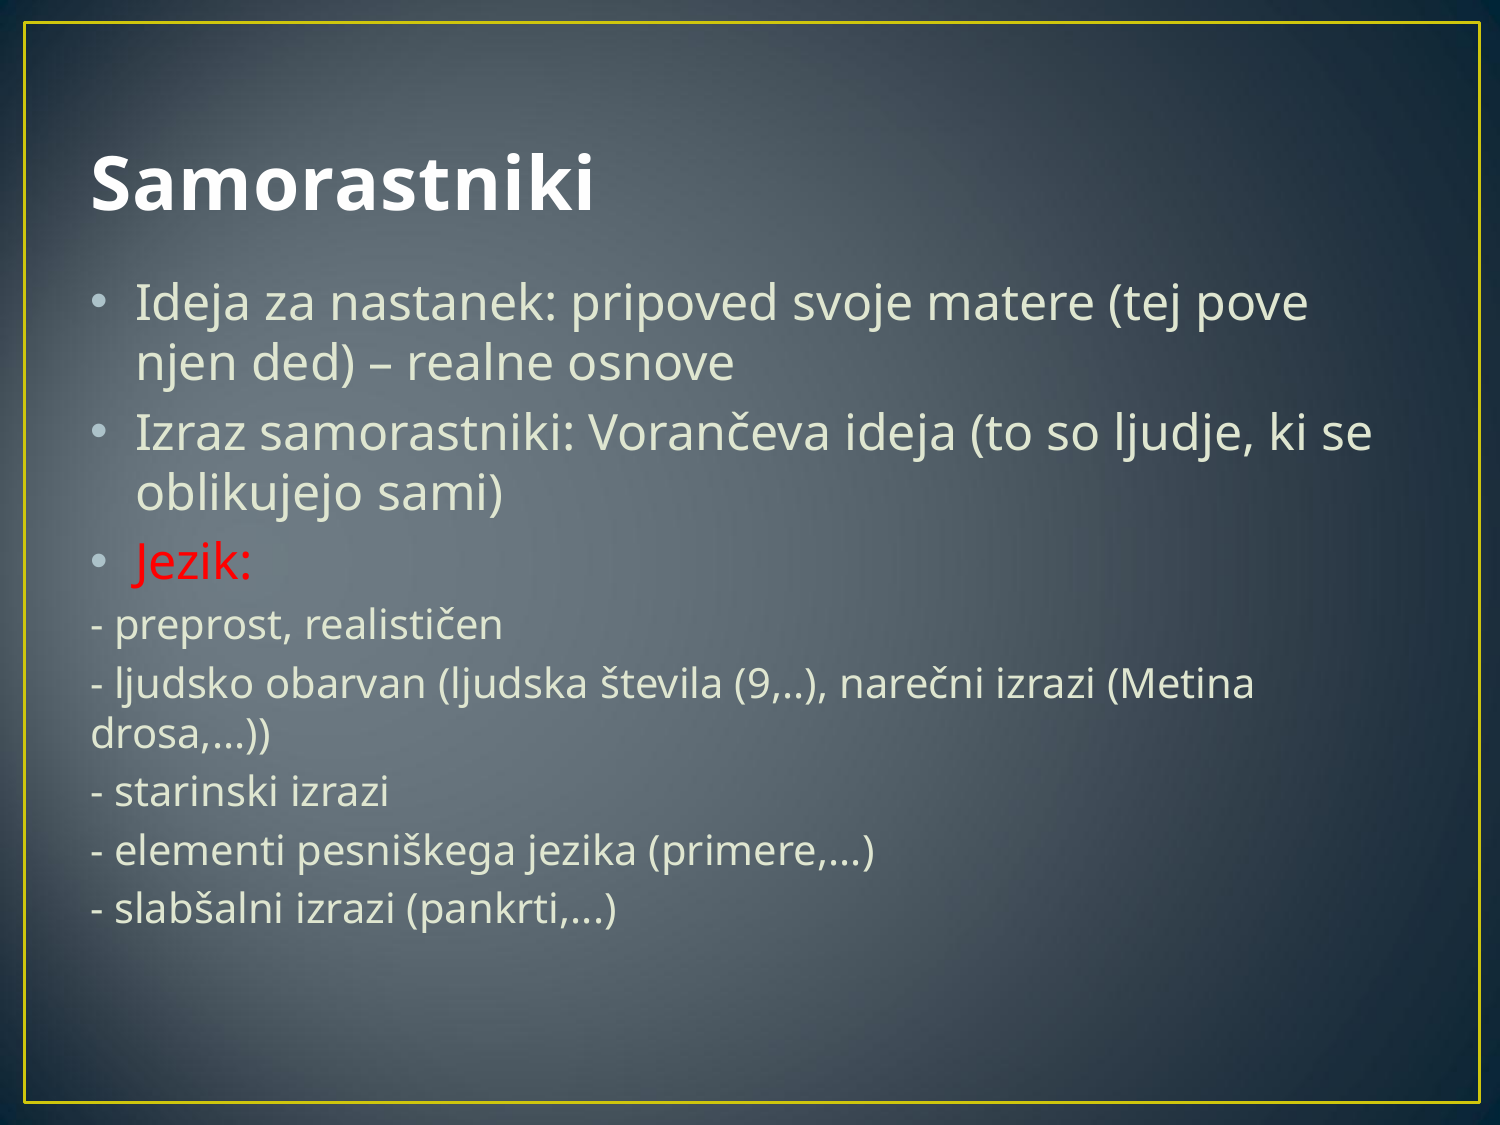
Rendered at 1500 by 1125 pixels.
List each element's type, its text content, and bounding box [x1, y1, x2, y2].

list Ideja za nastanek: pripoved svoje matere (tej pove njen ded) – realne osnove Izraz samorastniki: Vorančeva ideja (to so ljudje, ki se oblikujejo sami) Jezik: - preprost, realističen - ljudsko obarvan (ljudska števila (9,..), narečni izrazi (Metina drosa,...)) - starinski izrazi - elementi pesniškega jezika (primere,...) - slabšalni izrazi (pankrti,...) [75, 262, 1425, 1005]
title Samorastniki [75, 45, 1425, 233]
picture [0, 0, 1500, 1125]
